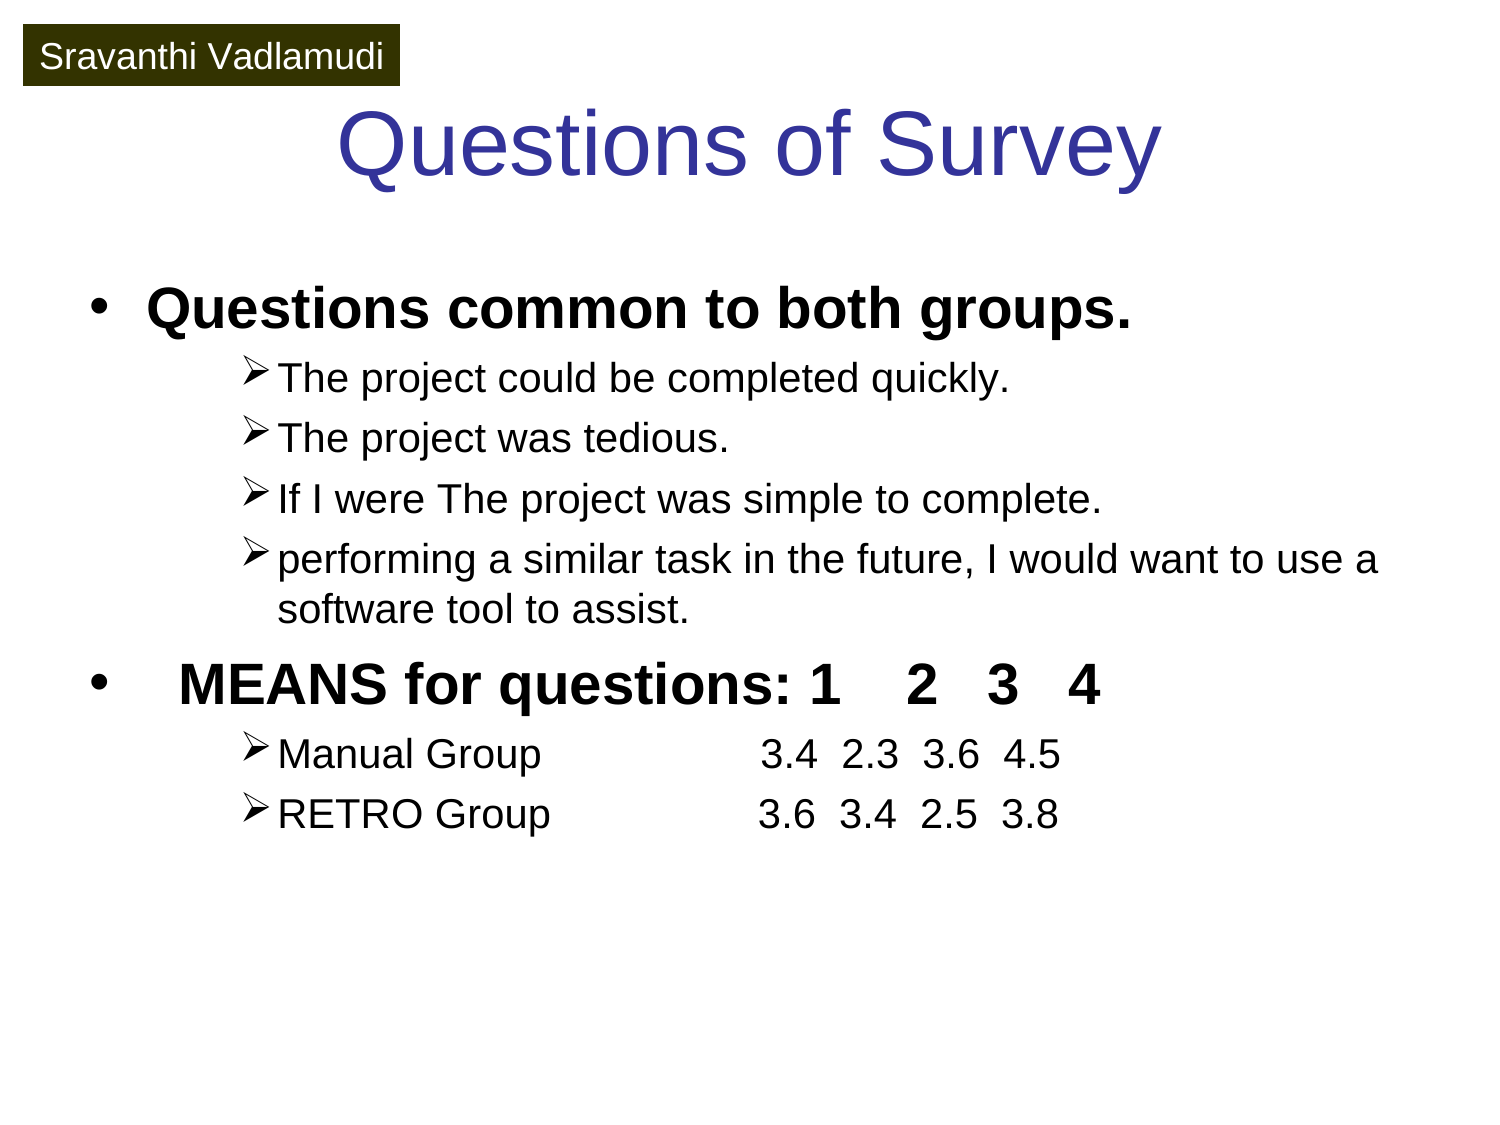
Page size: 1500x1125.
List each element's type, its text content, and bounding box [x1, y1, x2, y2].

text_box Sravanthi Vadlamudi [24, 24, 399, 86]
list Questions common to both groups. The project could be completed quickly. The project was tedious. If I were The project was simple to complete. performing a similar task in the future, I would want to use a software tool to assist. MEANS for questions: 1 2 3 4 Manual Group 3.4 2.3 3.6 4.5 RETRO Group 3.6 3.4 2.5 3.8 [75, 262, 1426, 1006]
title Questions of Survey [75, 45, 1426, 233]
